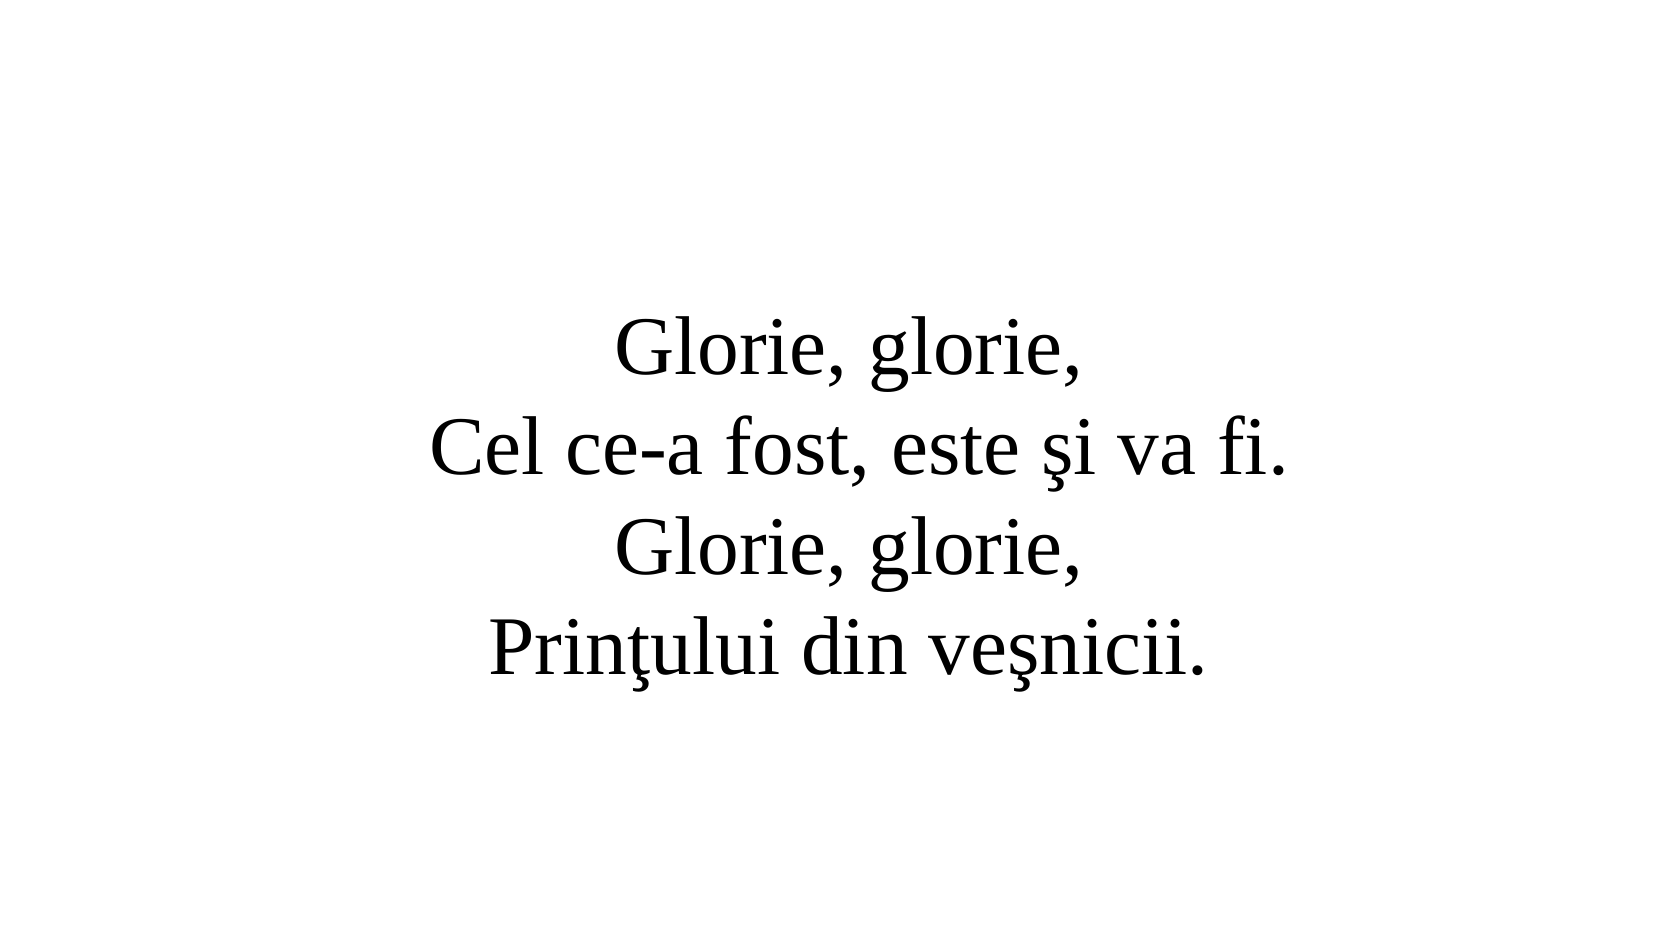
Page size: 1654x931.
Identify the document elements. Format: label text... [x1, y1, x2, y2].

subtitle Glorie, glorie, Cel ce-a fost, este şi va fi. Glorie, glorie, Prinţului din veşnicii. [0, 283, 1654, 701]
